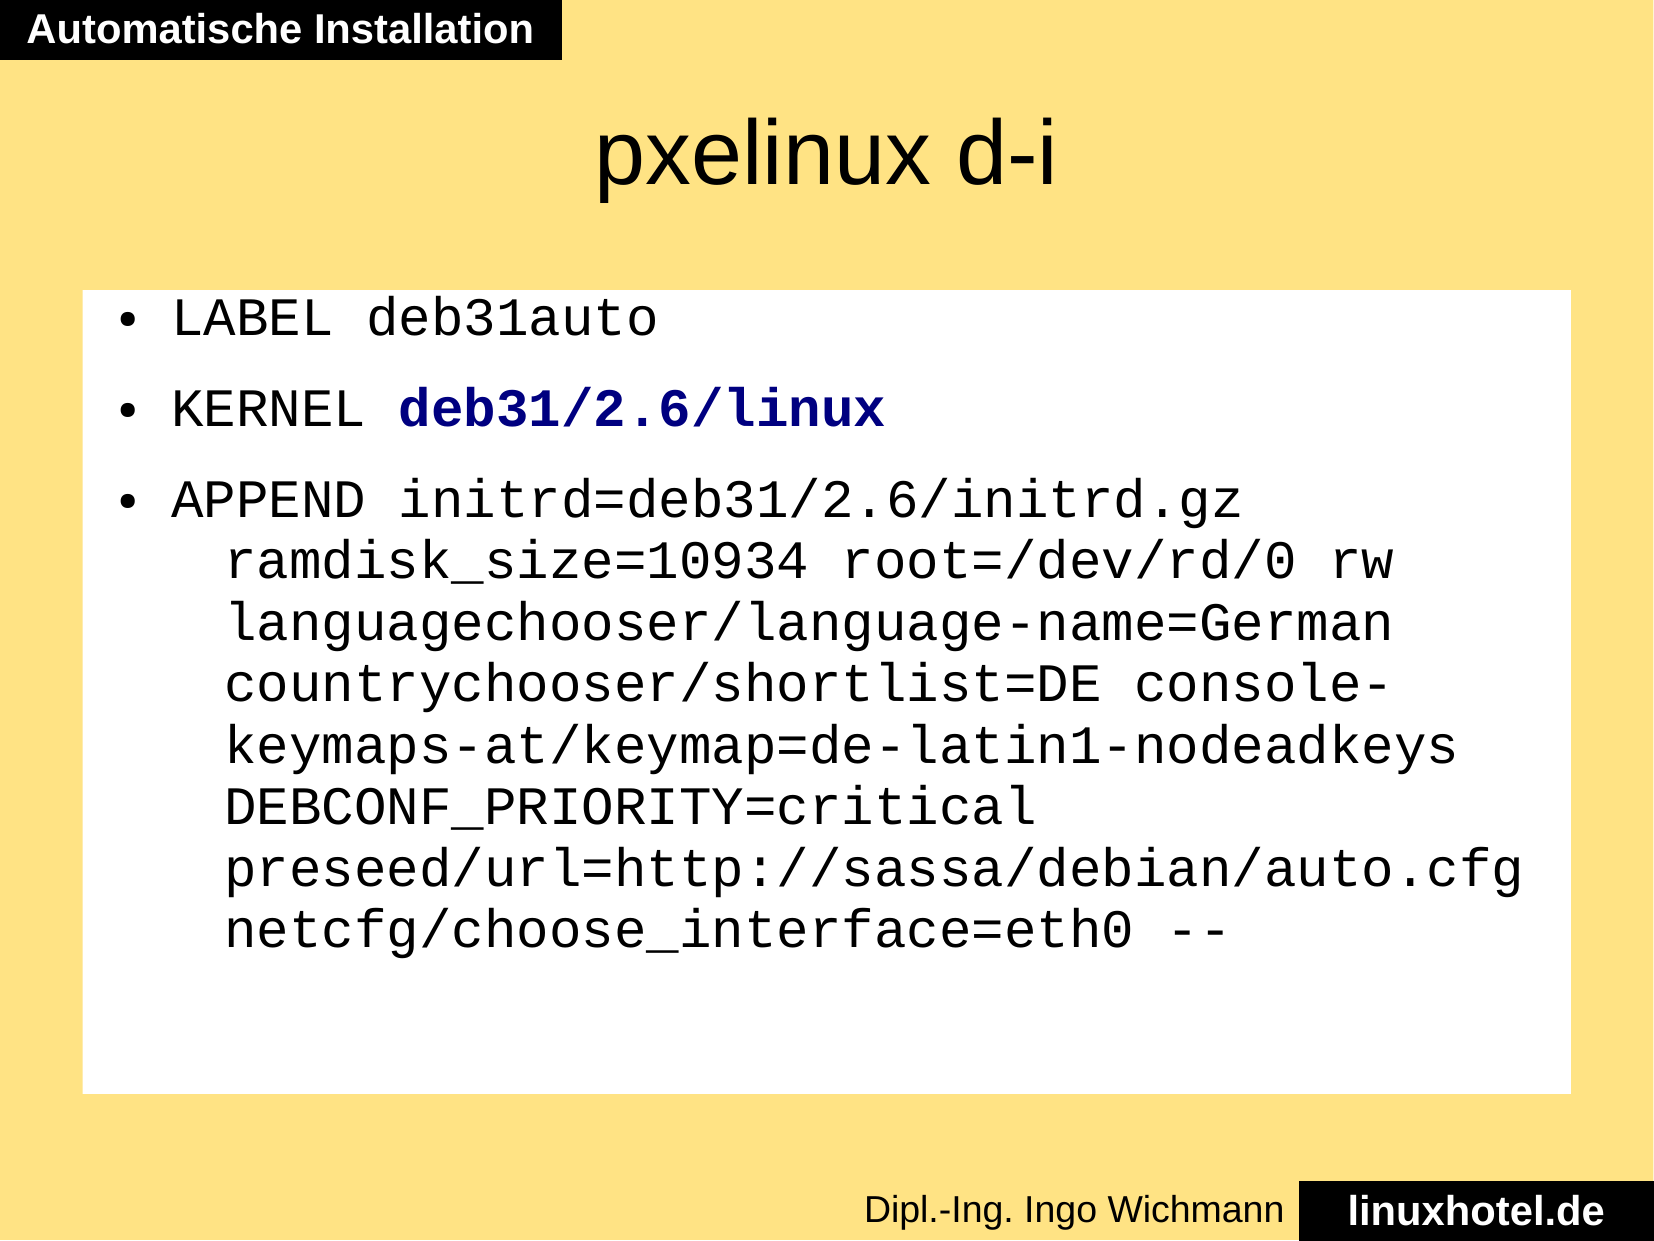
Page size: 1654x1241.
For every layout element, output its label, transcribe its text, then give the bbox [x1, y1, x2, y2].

list LABEL deb31auto KERNEL deb31/2.6/linux APPEND initrd=deb31/2.6/initrd.gz ramdisk_size=10934 root=/dev/rd/0 rw languagechooser/language-name=German countrychooser/shortlist=DE console-keymaps-at/keymap=de-latin1-nodeadkeys DEBCONF_PRIORITY=critical preseed/url=http://sassa/debian/auto.cfg netcfg/choose_interface=eth0 -- [82, 290, 1571, 1094]
text_box Dipl.-Ing. Ingo Wichmann [849, 1181, 1300, 1238]
text_box linuxhotel.de [1299, 1181, 1654, 1241]
title pxelinux d-i [82, 49, 1571, 257]
text_box Automatische Installation [0, 0, 562, 60]
